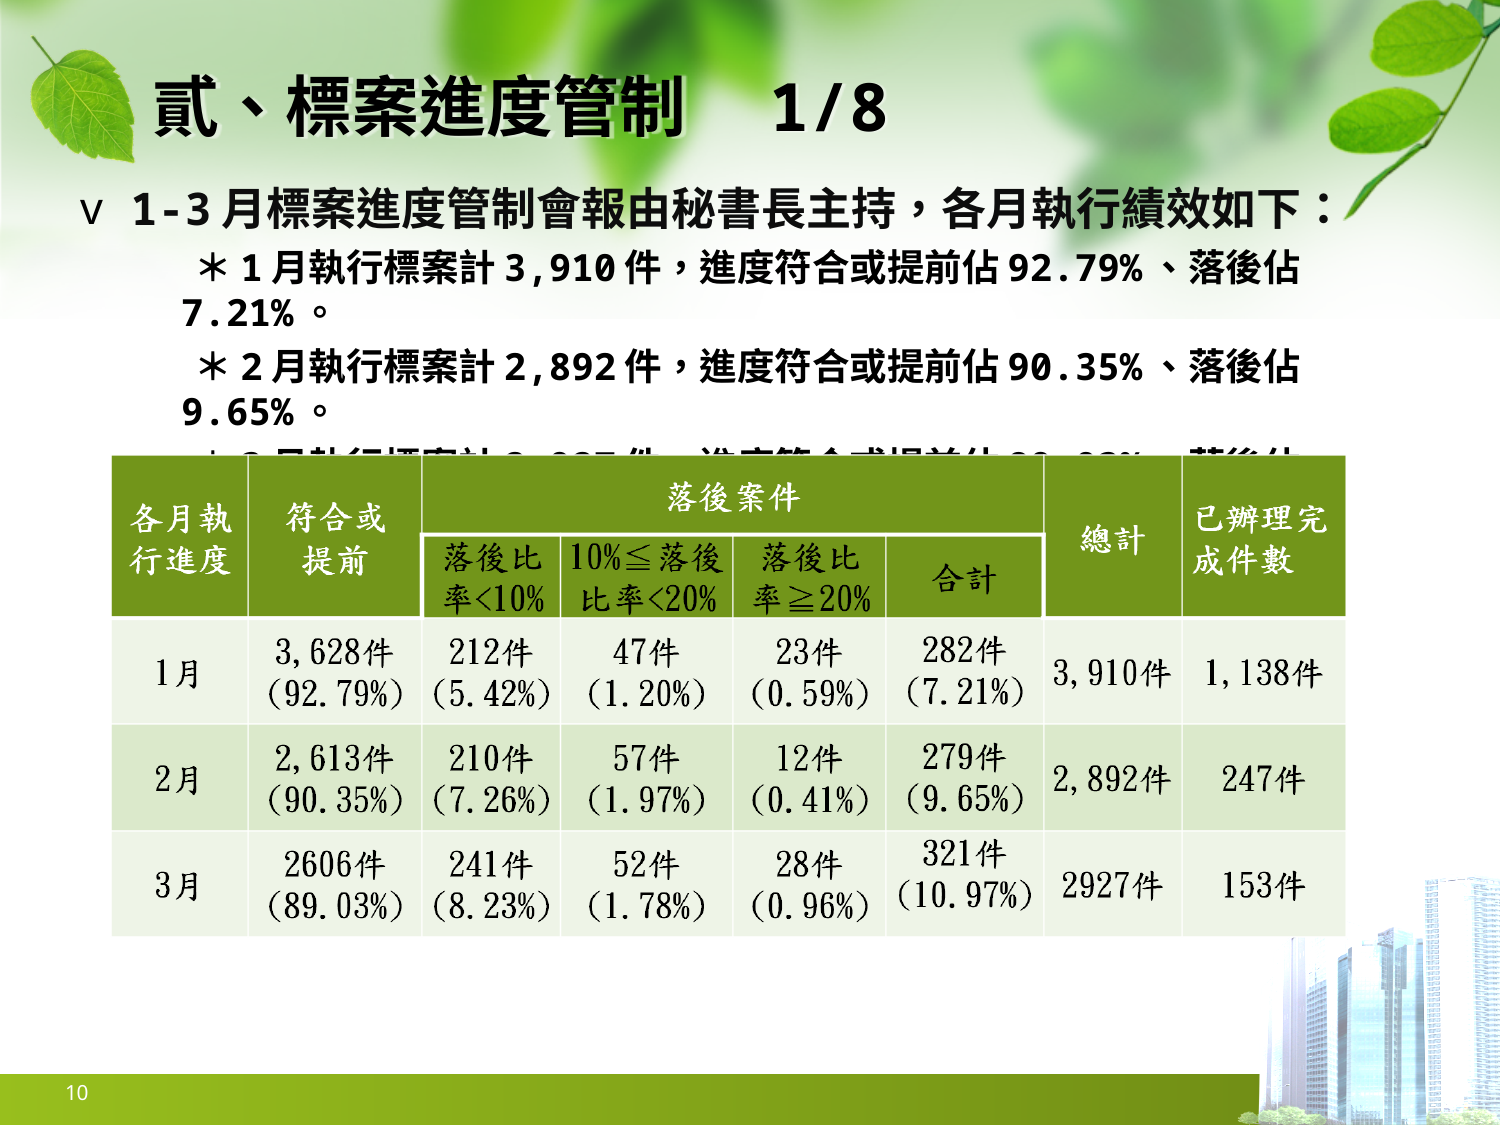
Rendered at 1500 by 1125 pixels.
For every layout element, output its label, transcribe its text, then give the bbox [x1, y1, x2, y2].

title 貳、標案進度管制 1/8 [137, 57, 1325, 150]
text_box 10 [50, 1072, 138, 1113]
picture [100, 444, 1356, 947]
list 1-3月標案進度管制會報由秘書長主持，各月執行績效如下： ＊1月執行標案計3,910件，進度符合或提前佔92.79%、落後佔7.21%。 ＊2月執行標案計2,892件，進度符合或提前佔90.35%、落後佔9.65%。 ＊3月執行標案計2,927件，進度符合或提前佔89.03%、落後佔10.97%。 [64, 172, 1447, 965]
